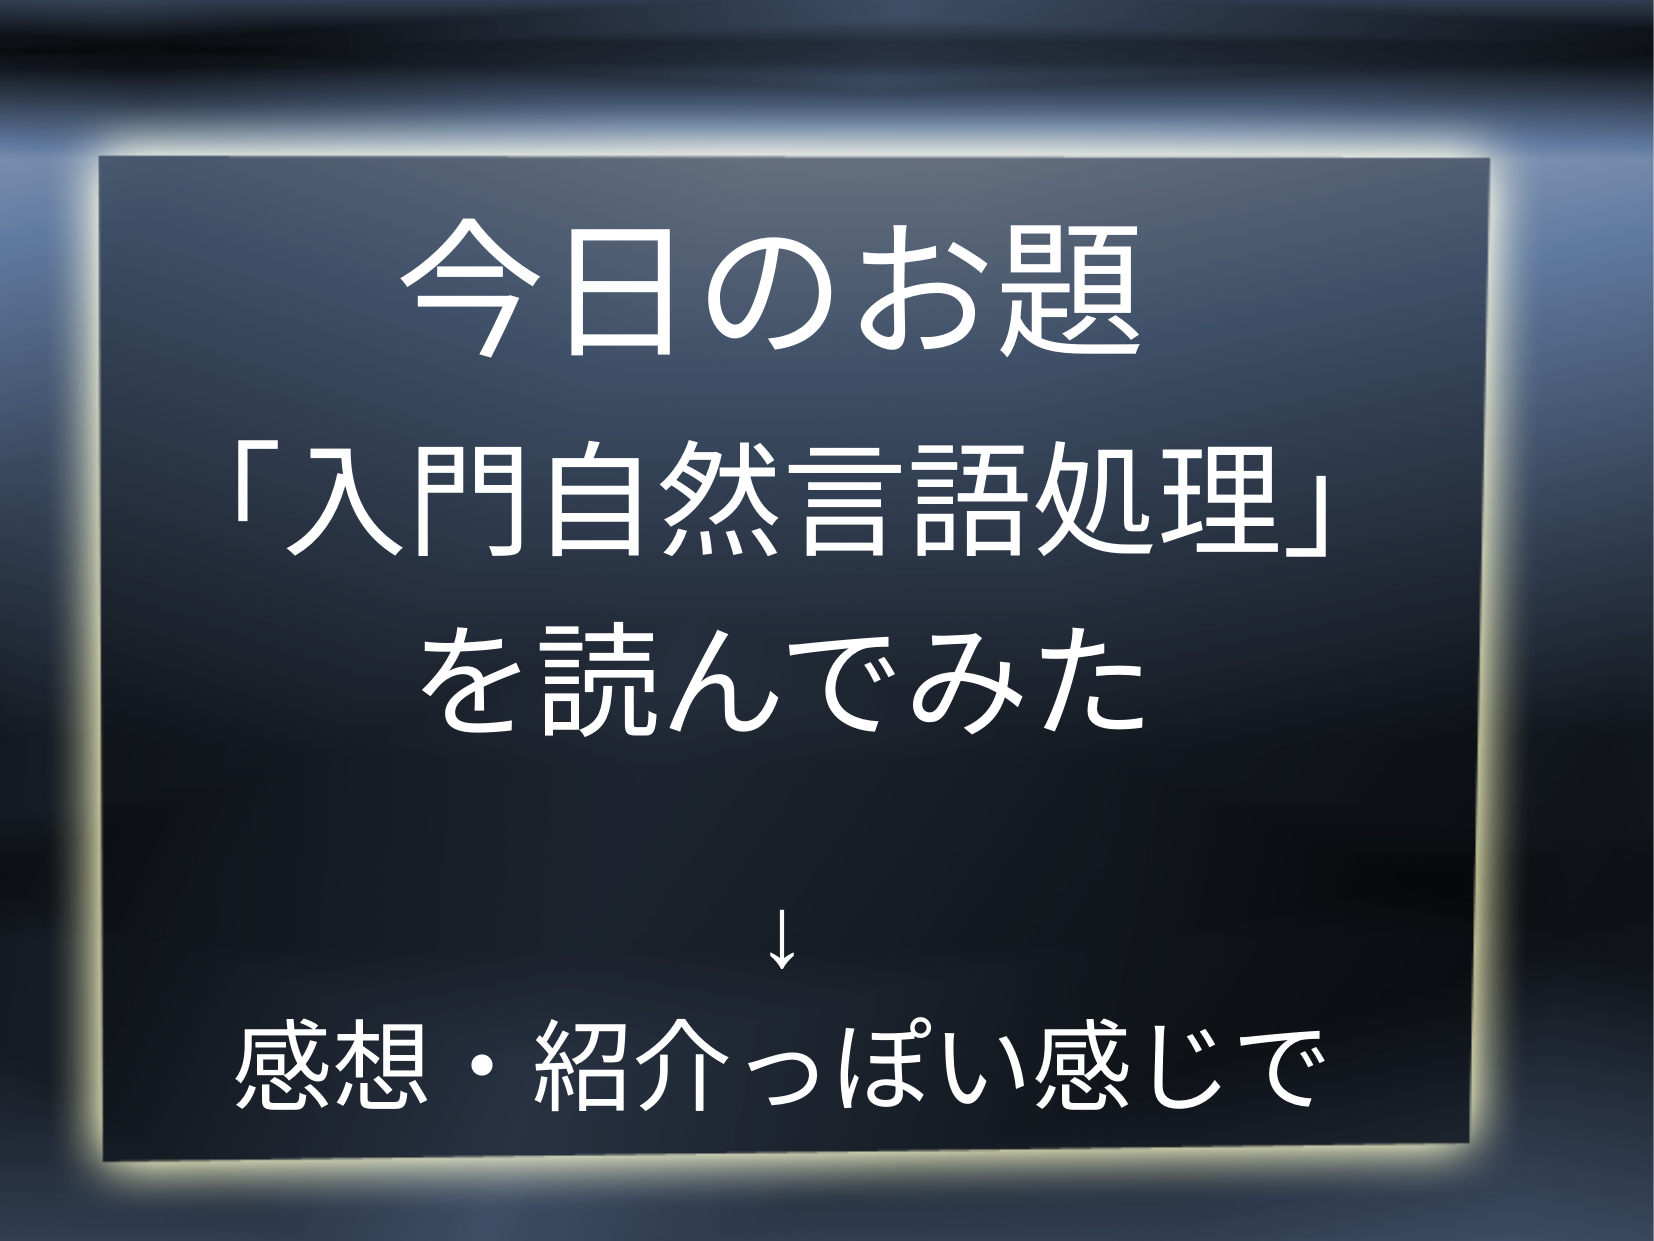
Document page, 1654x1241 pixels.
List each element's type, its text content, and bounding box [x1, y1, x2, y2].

title 今日のお題 [124, 184, 1418, 377]
picture [0, 0, 1654, 1241]
subtitle 「入門自然言語処理」 を読んでみた ↓ 感想・紹介っぽい感じで [88, 453, 1477, 1081]
